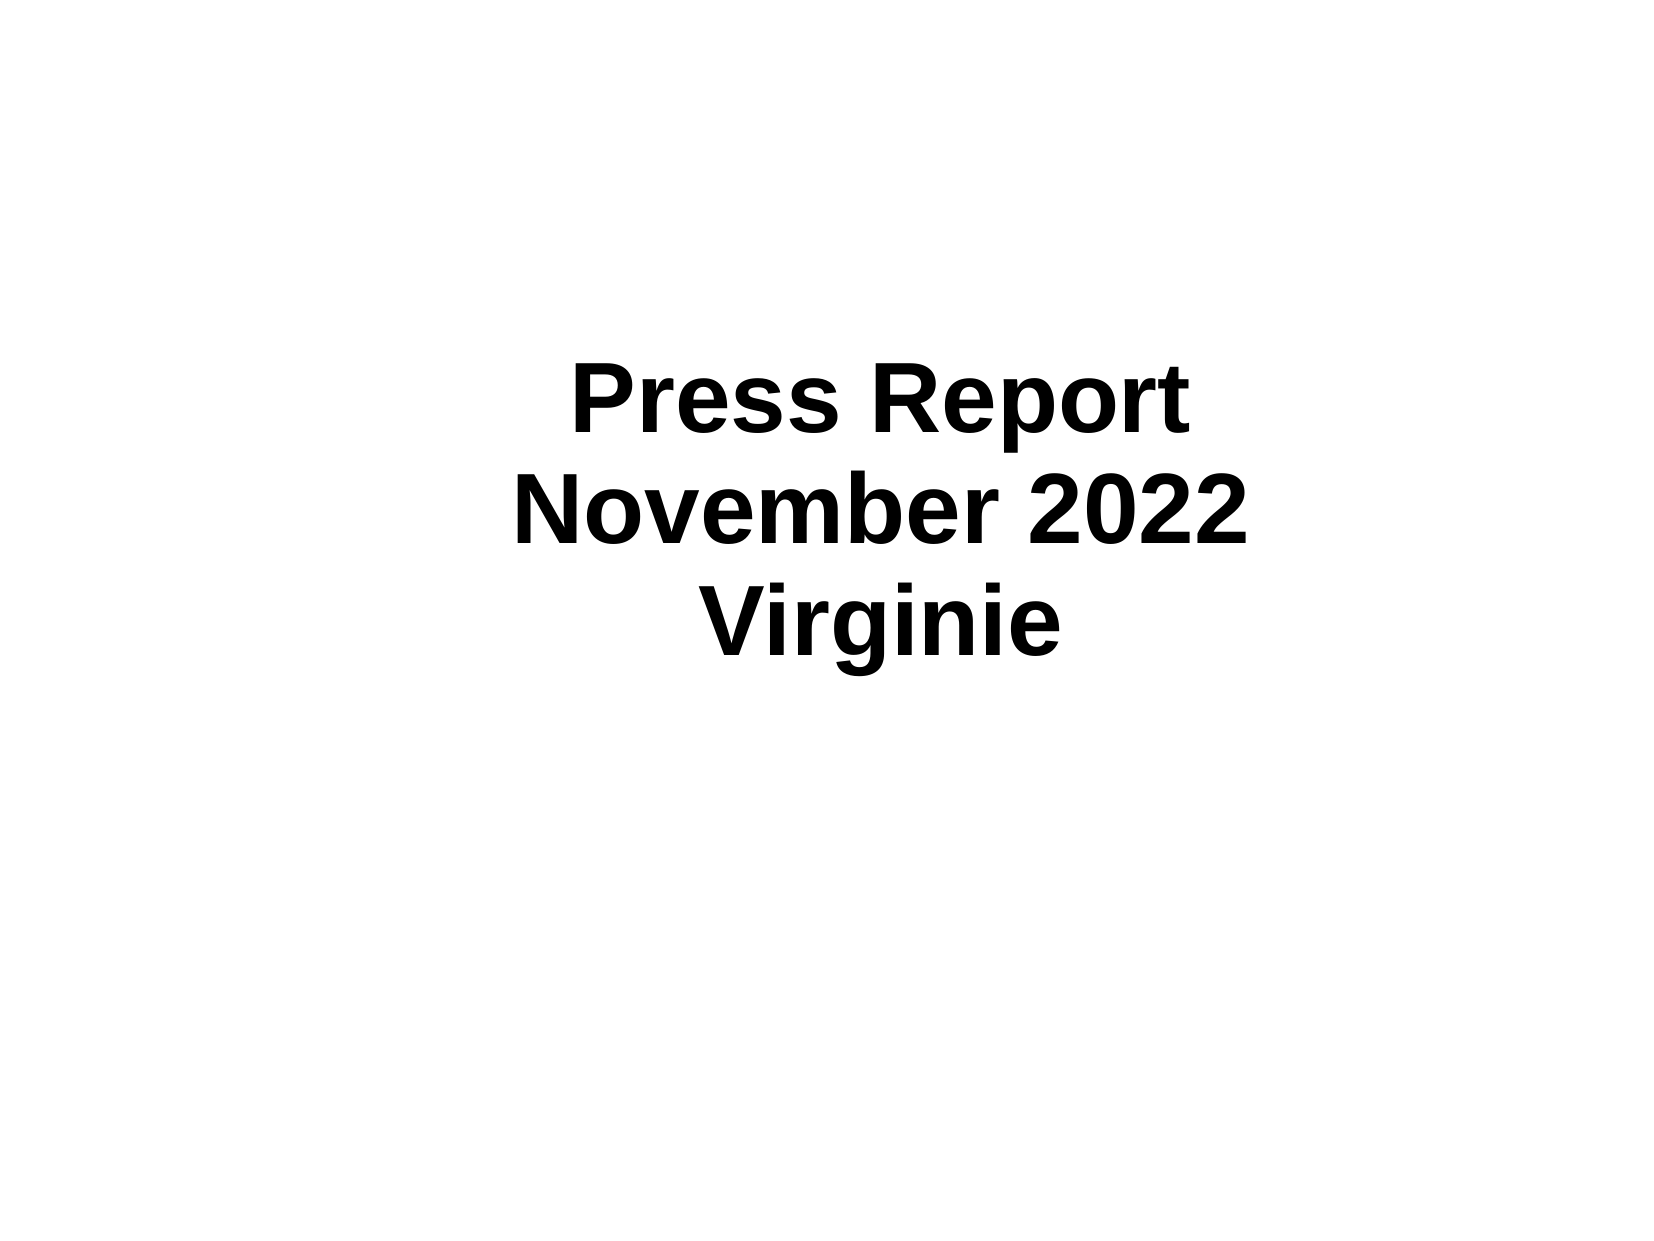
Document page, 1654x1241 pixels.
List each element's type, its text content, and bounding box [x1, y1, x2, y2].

text_box Press Report November 2022 Virginie [496, 334, 1293, 839]
